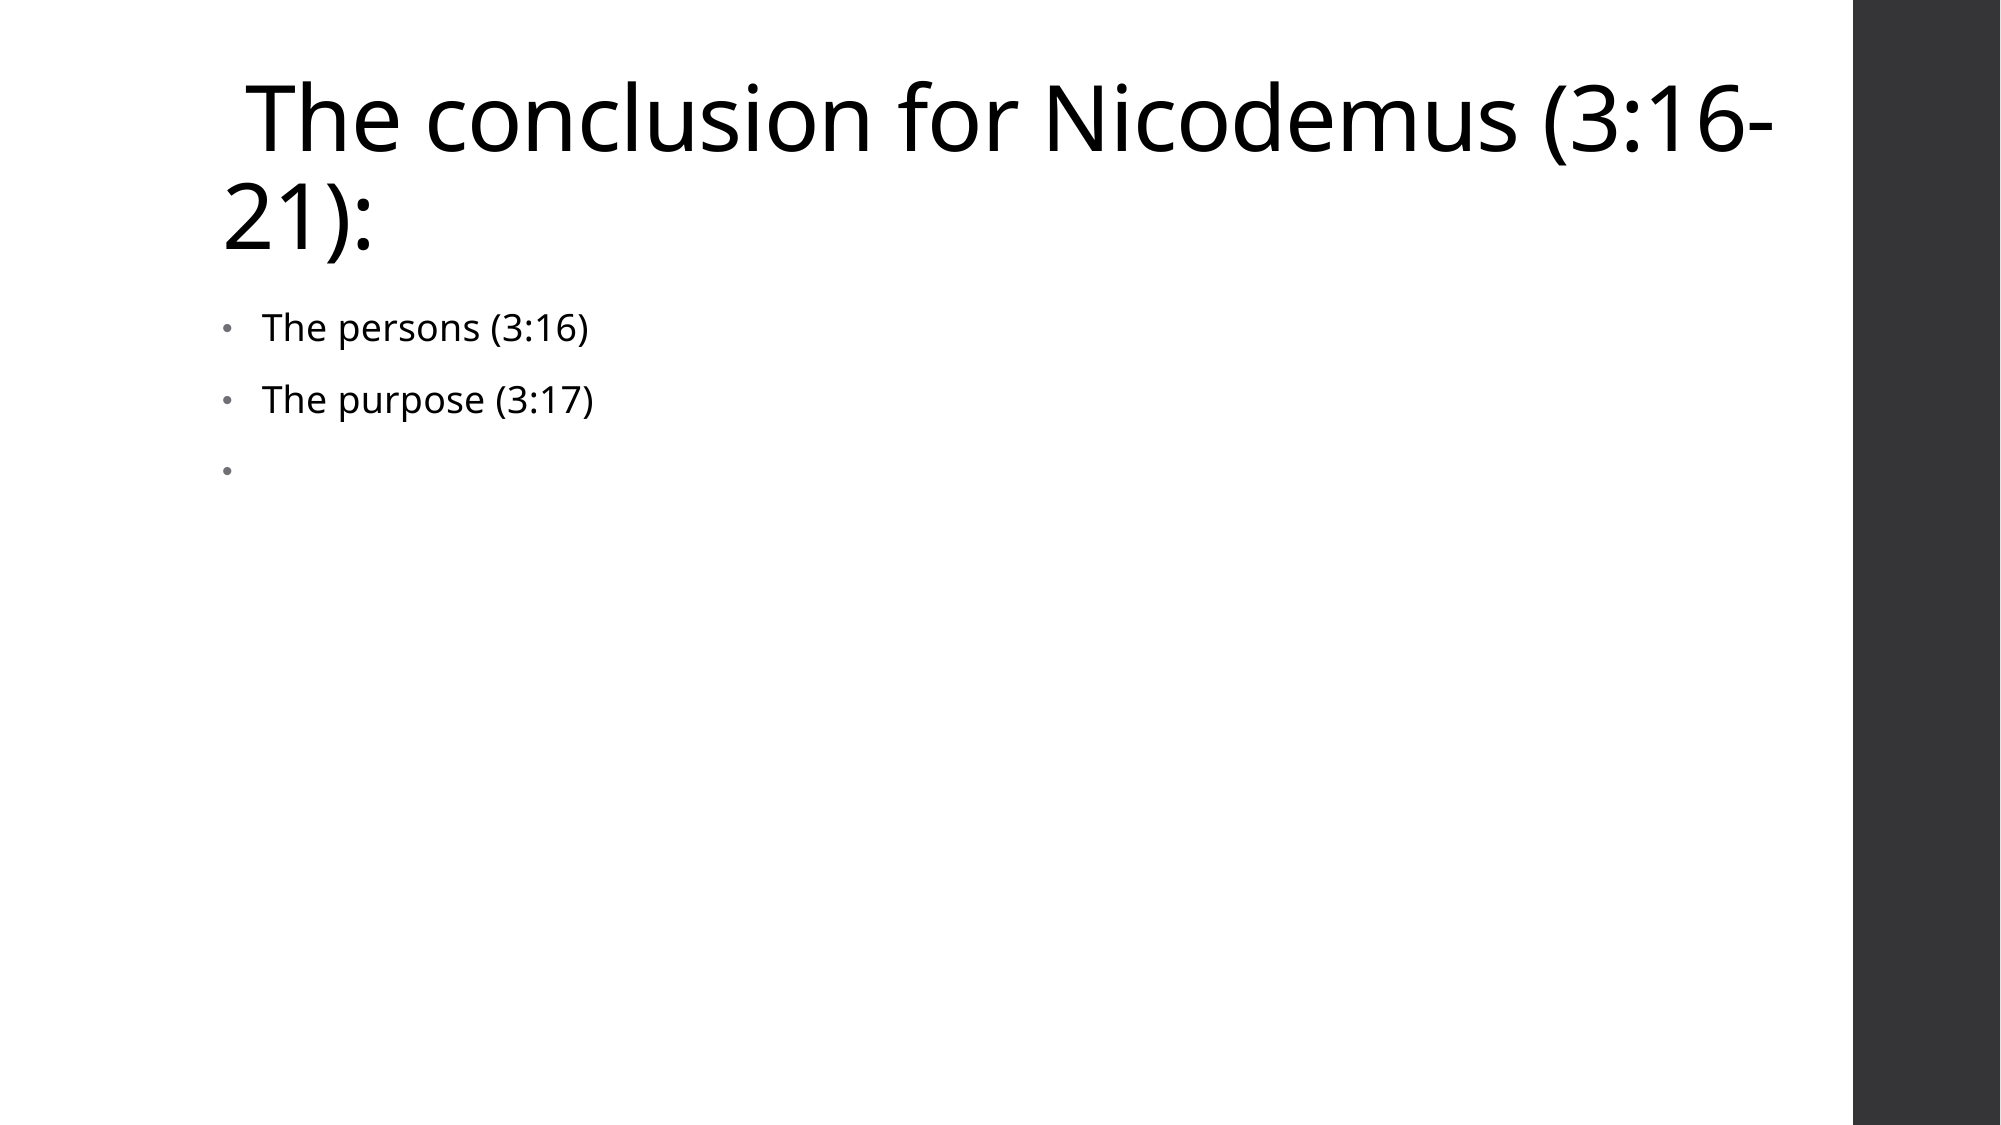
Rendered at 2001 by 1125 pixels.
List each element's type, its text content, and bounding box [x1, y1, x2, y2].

title The conclusion for Nicodemus (3:16-21): [206, 60, 1797, 278]
list The persons (3:16) The purpose (3:17) [206, 299, 1617, 1014]
